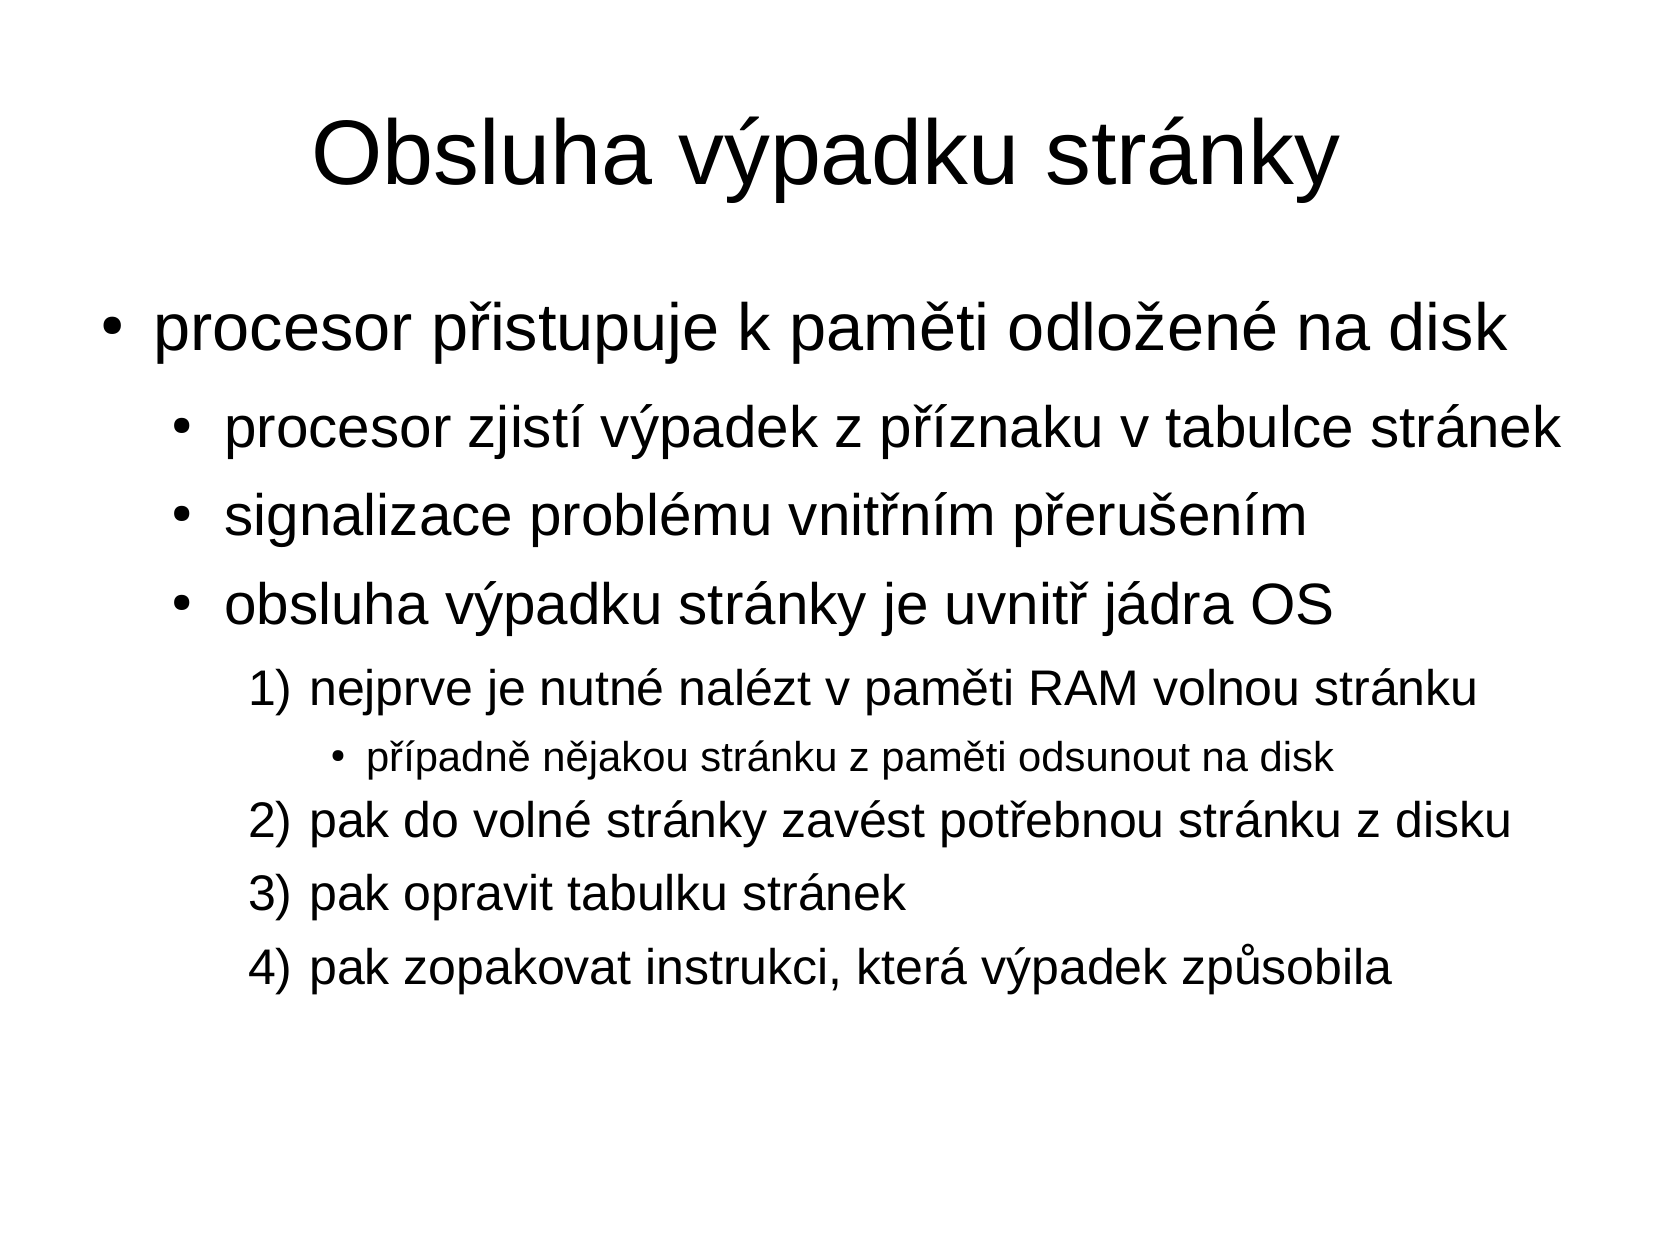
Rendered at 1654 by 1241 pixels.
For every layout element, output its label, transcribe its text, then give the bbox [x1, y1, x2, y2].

list procesor přistupuje k paměti odložené na disk procesor zjistí výpadek z příznaku v tabulce stránek signalizace problému vnitřním přerušením obsluha výpadku stránky je uvnitř jádra OS nejprve je nutné nalézt v paměti RAM volnou stránku případně nějakou stránku z paměti odsunout na disk pak do volné stránky zavést potřebnou stránku z disku pak opravit tabulku stránek pak zopakovat instrukci, která výpadek způsobila [82, 290, 1571, 1094]
title Obsluha výpadku stránky [82, 56, 1571, 250]
